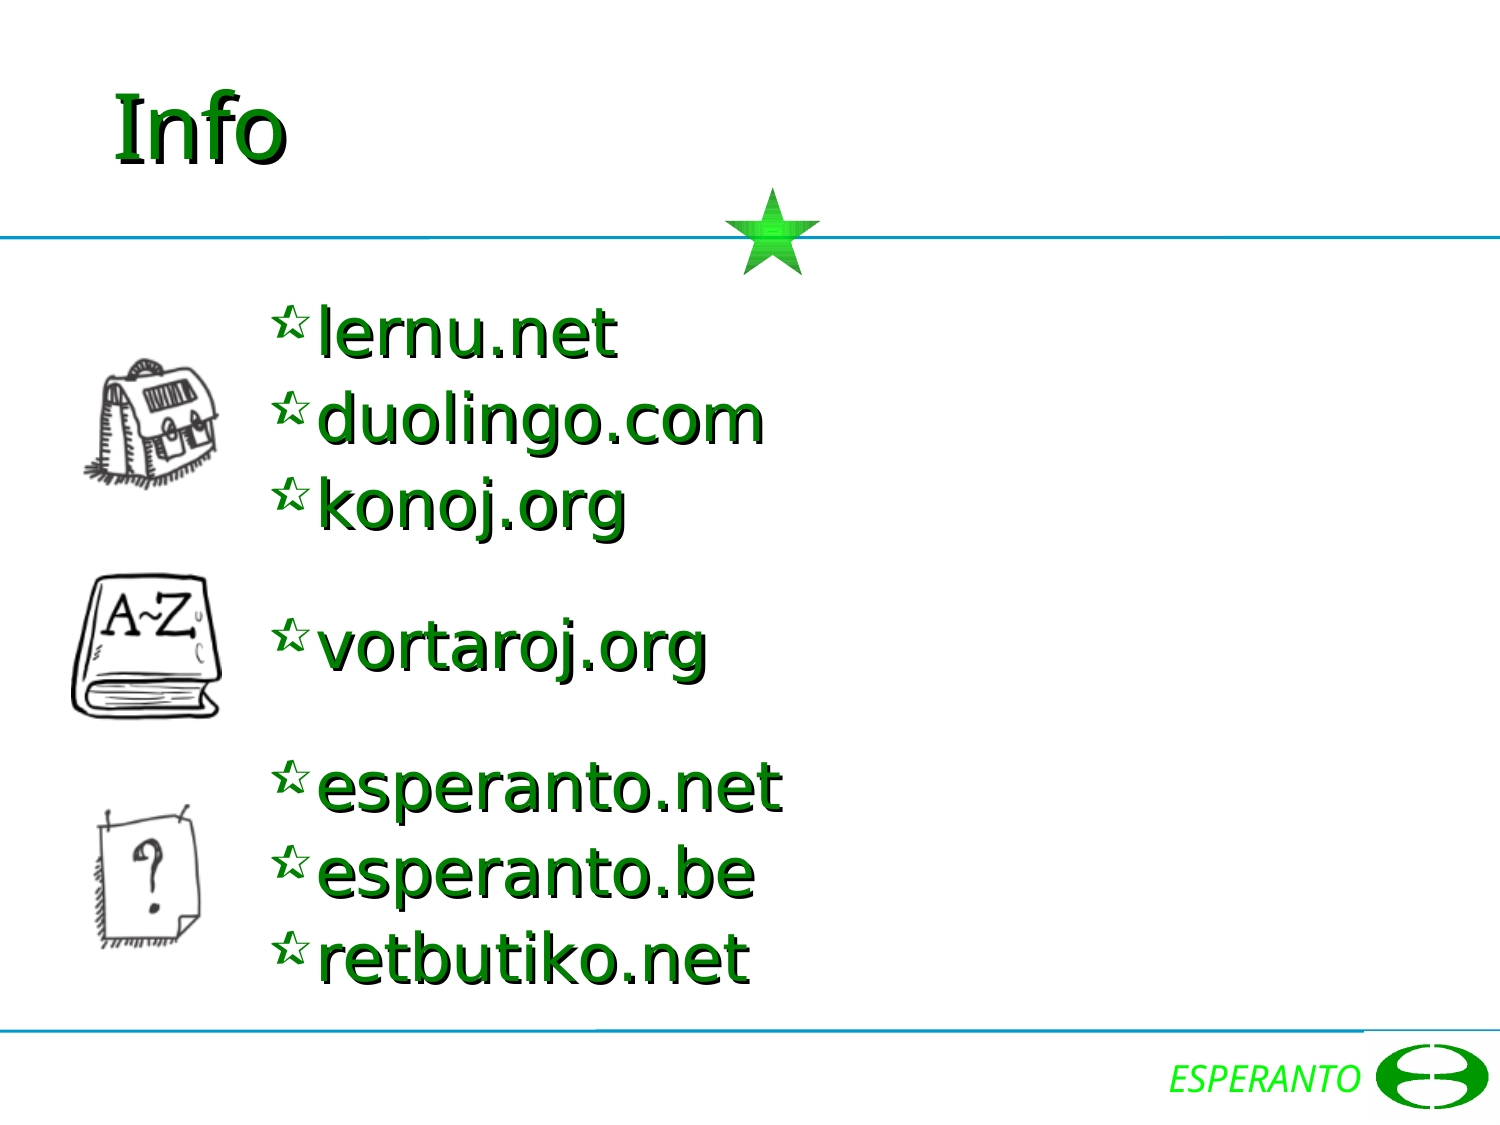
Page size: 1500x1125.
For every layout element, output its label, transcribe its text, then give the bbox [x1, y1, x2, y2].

picture [76, 349, 227, 500]
picture [1364, 1032, 1500, 1122]
list lernu.net duolingo.com konoj.org vortaroj.org esperanto.net esperanto.be retbutiko.net [267, 299, 1500, 1004]
picture [70, 803, 221, 954]
picture [71, 571, 222, 722]
title Info [112, 5, 1448, 245]
